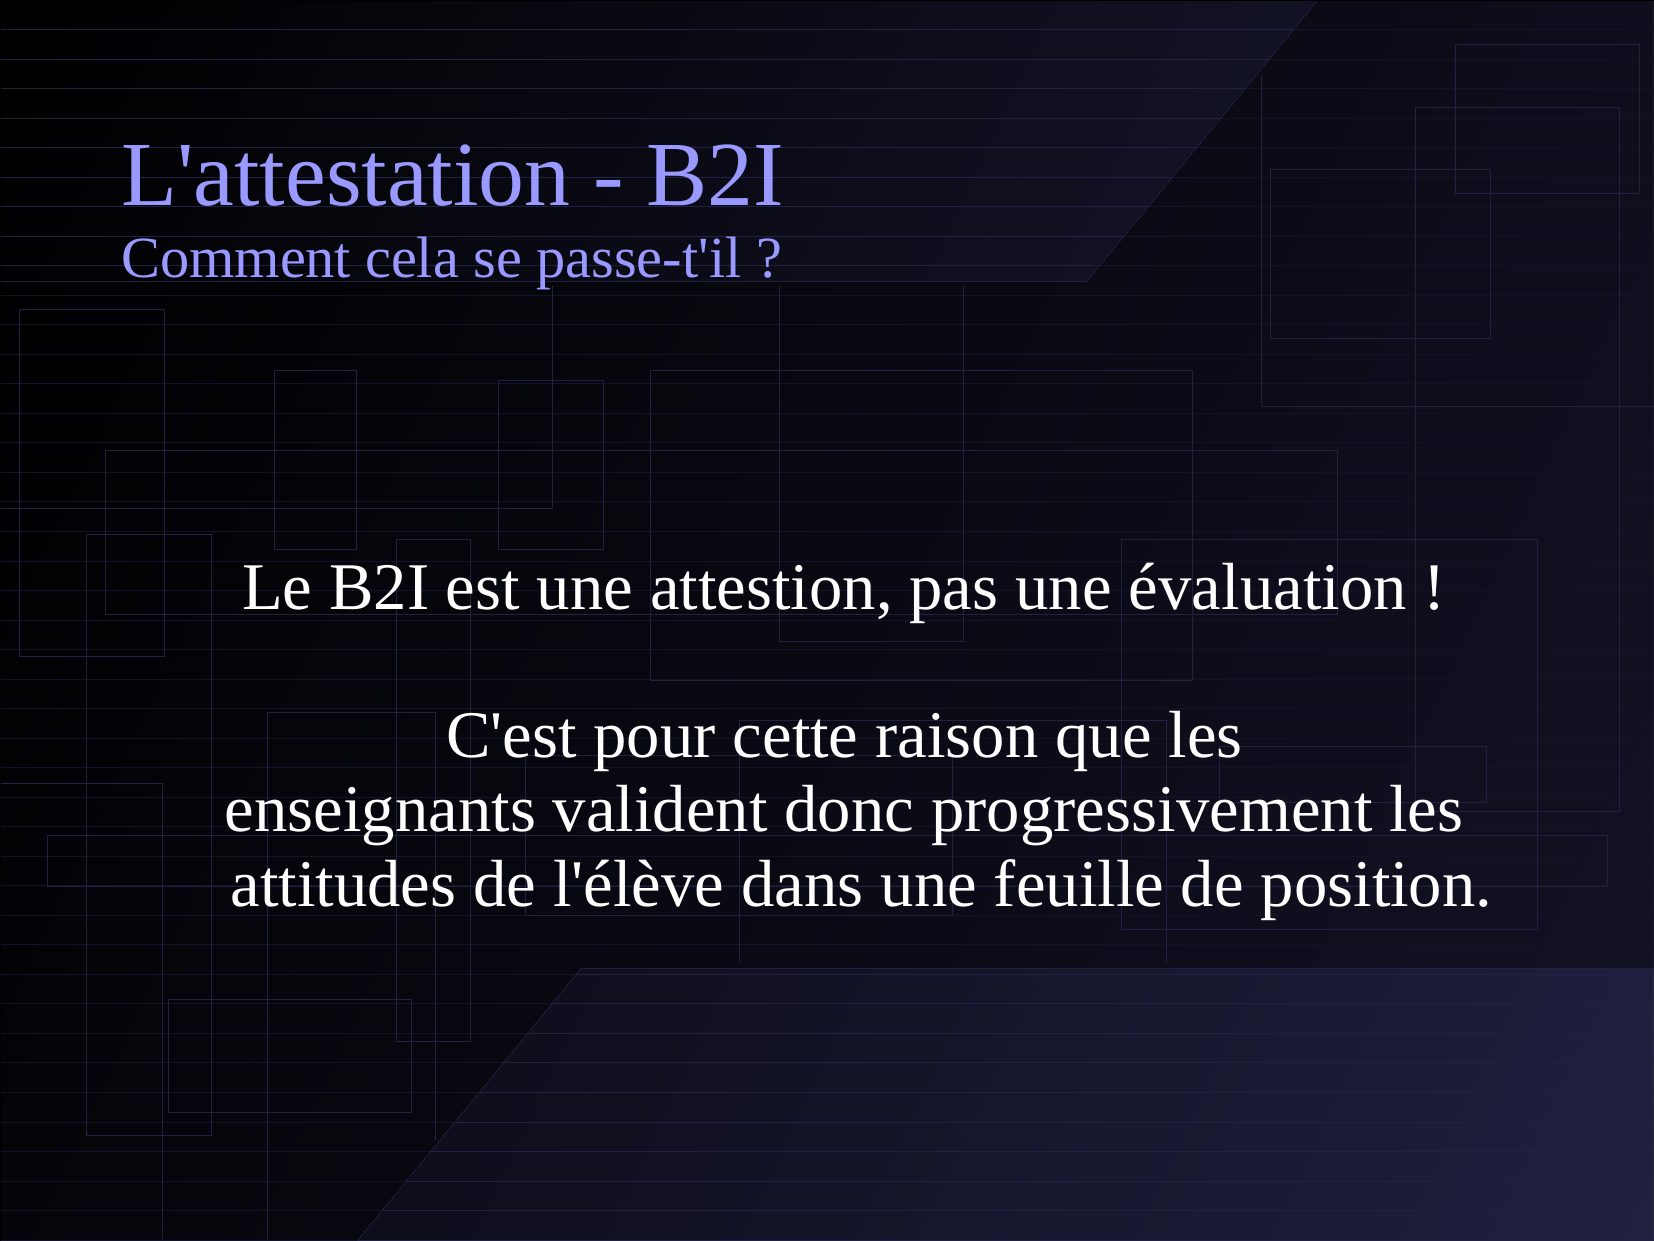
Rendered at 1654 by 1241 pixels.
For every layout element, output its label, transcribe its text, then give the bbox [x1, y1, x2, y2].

subtitle Le B2I est une attestion, pas une évaluation ! C'est pour cette raison que les enseignants valident donc progressivement les attitudes de l'élève dans une feuille de position. [121, 344, 1534, 1127]
title L'attestation - B2I Comment cela se passe-t'il ? [121, 102, 1534, 311]
